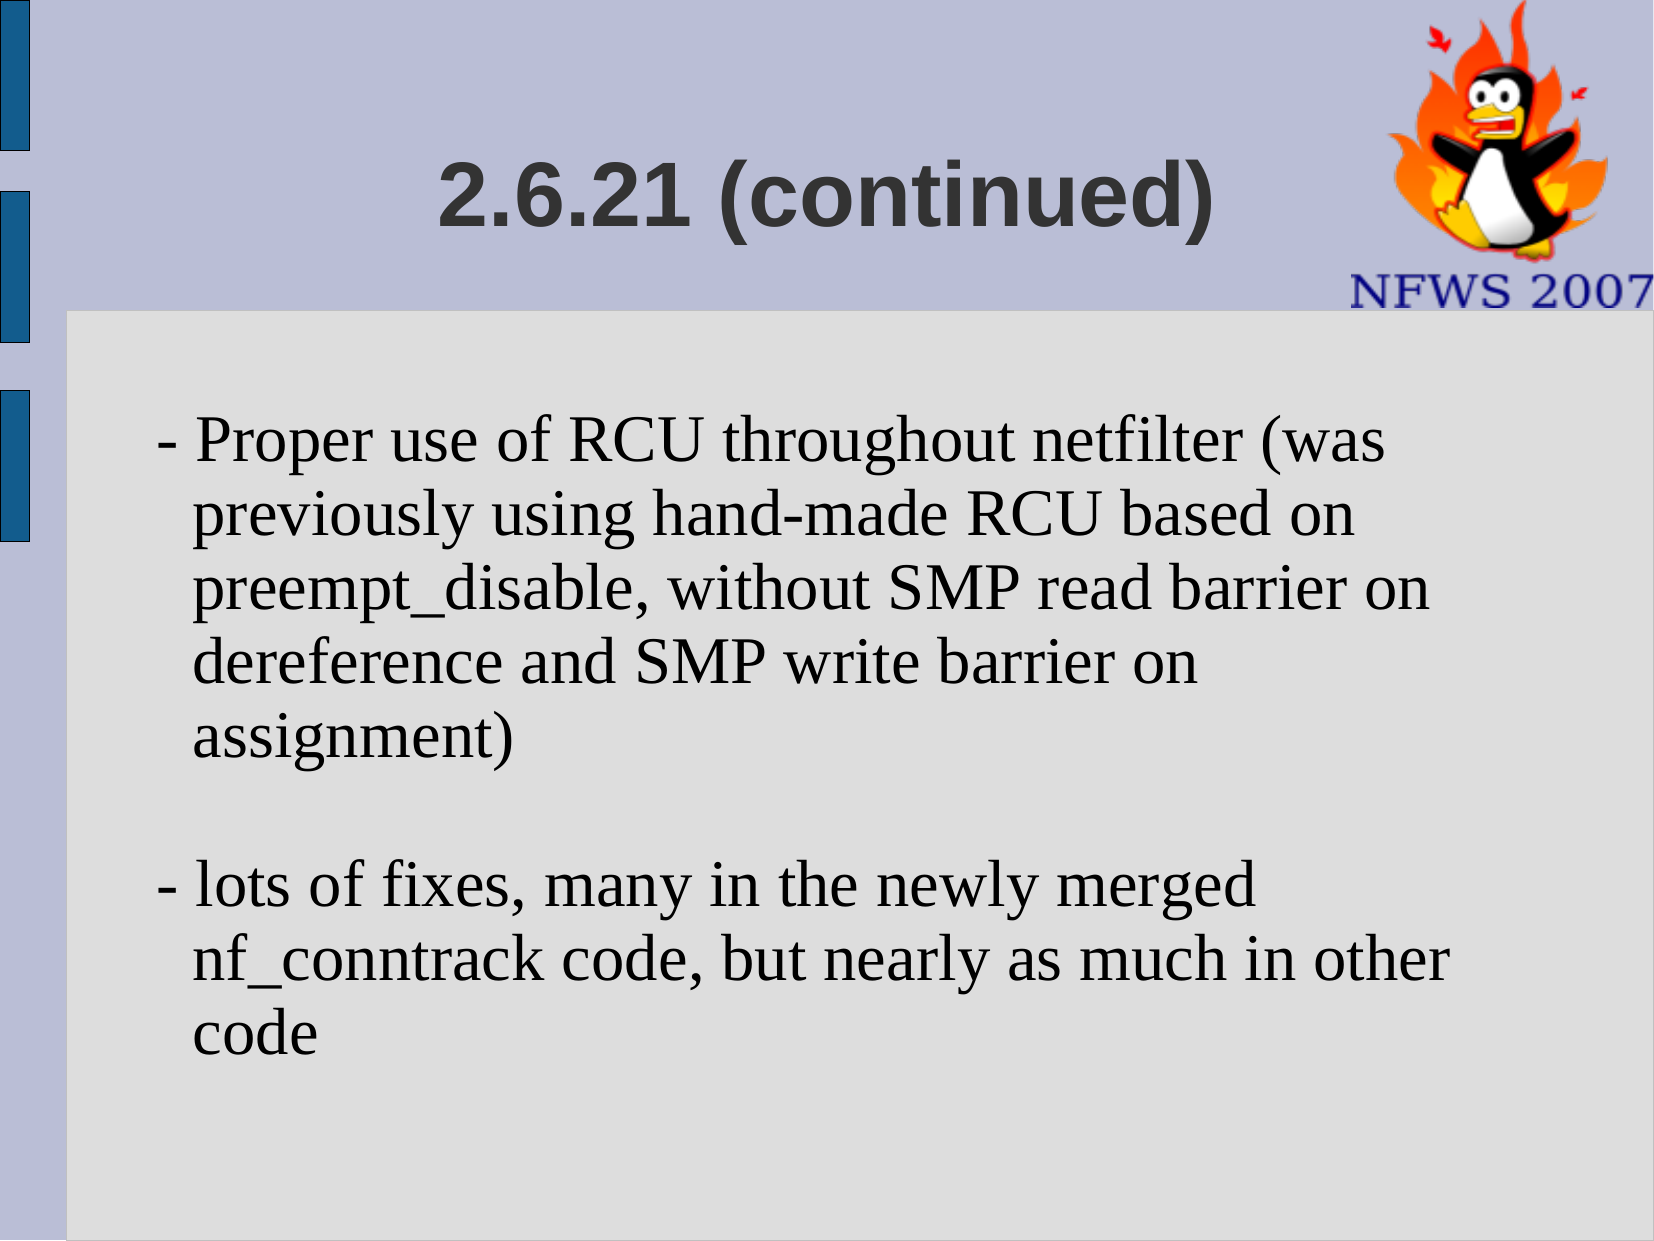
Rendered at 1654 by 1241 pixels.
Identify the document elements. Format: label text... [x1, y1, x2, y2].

title 2.6.21 (continued) [121, 98, 1351, 291]
picture [1351, 0, 1654, 308]
subtitle - Proper use of RCU throughout netfilter (was previously using hand-made RCU based on preempt_disable, without SMP read barrier on dereference and SMP write barrier on assignment) - lots of fixes, many in the newly merged nf_conntrack code, but nearly as much in other code [121, 352, 1534, 1119]
